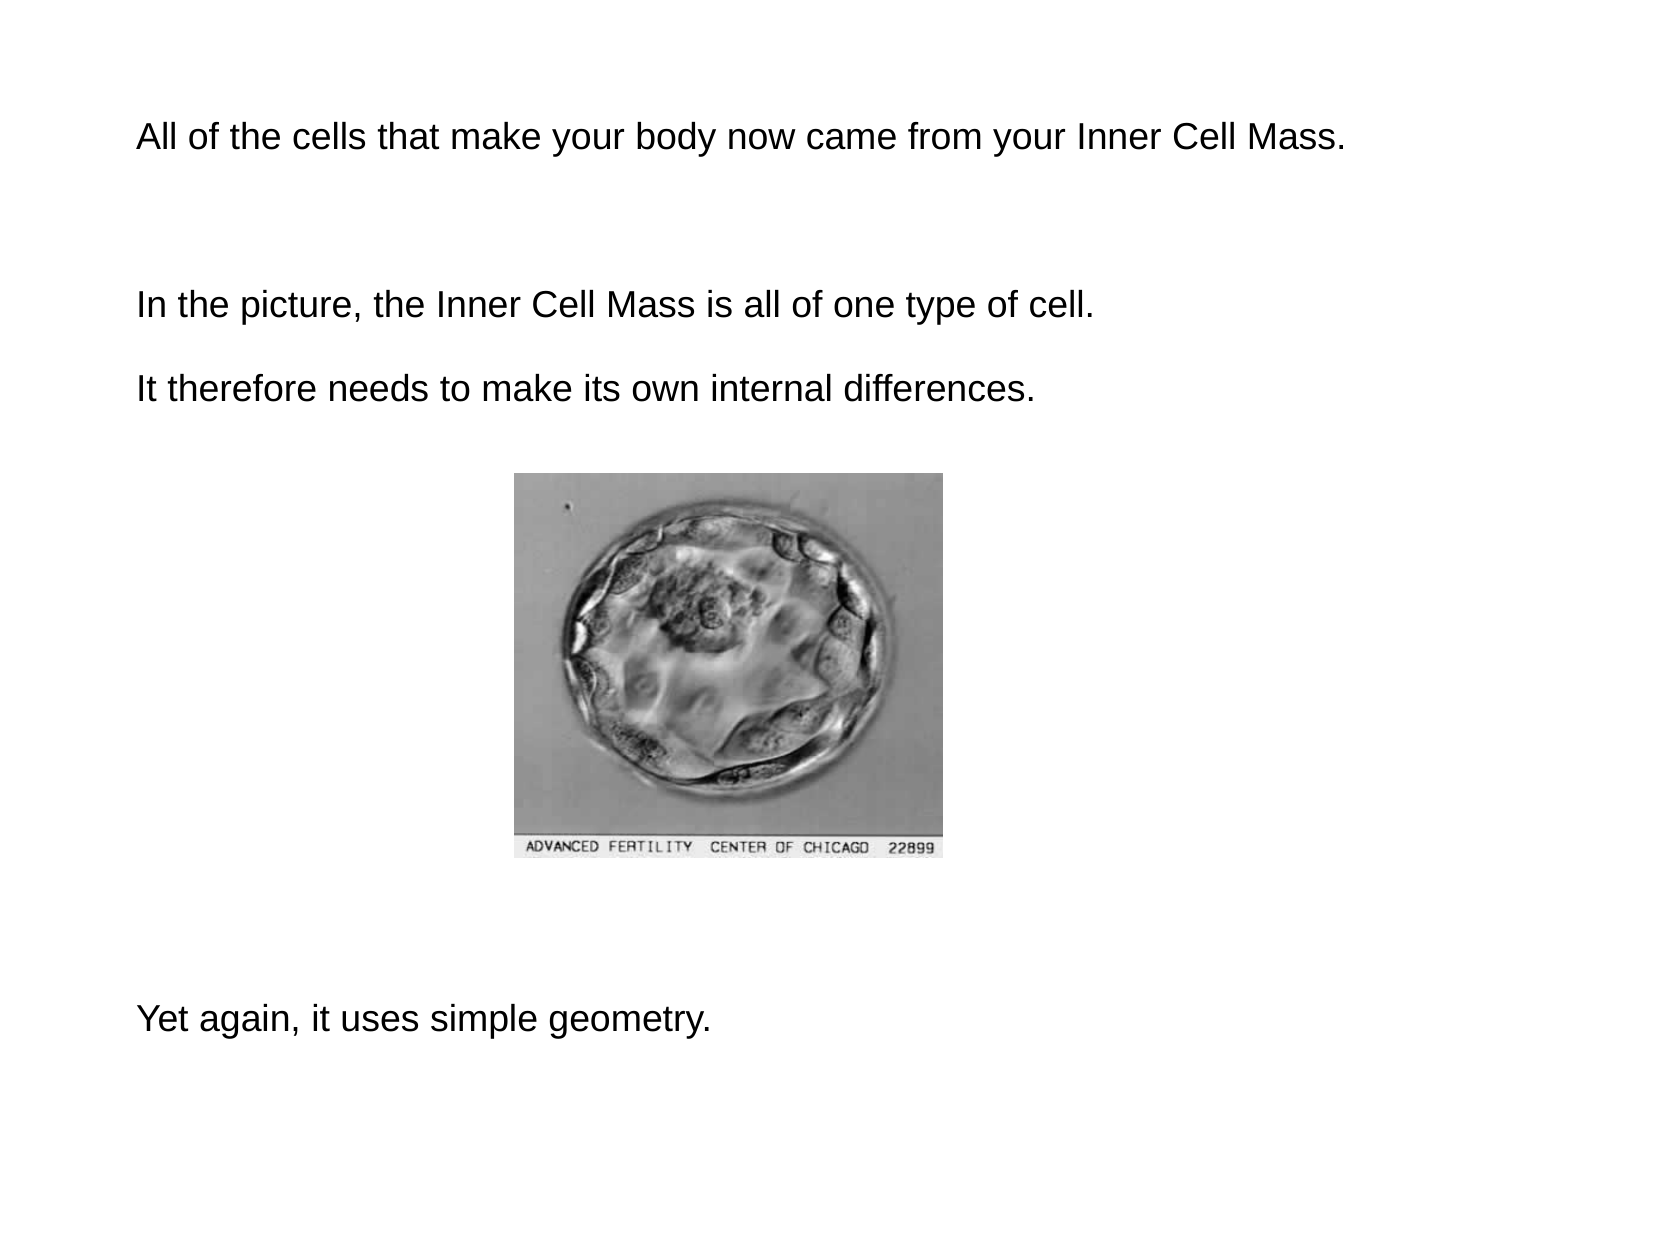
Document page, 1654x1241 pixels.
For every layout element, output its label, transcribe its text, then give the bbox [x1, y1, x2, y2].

picture [514, 473, 943, 858]
text_box All of the cells that make your body now came from your Inner Cell Mass. In the picture, the Inner Cell Mass is all of one type of cell. It therefore needs to make its own internal differences. Yet again, it uses simple geometry. [121, 108, 1536, 1047]
